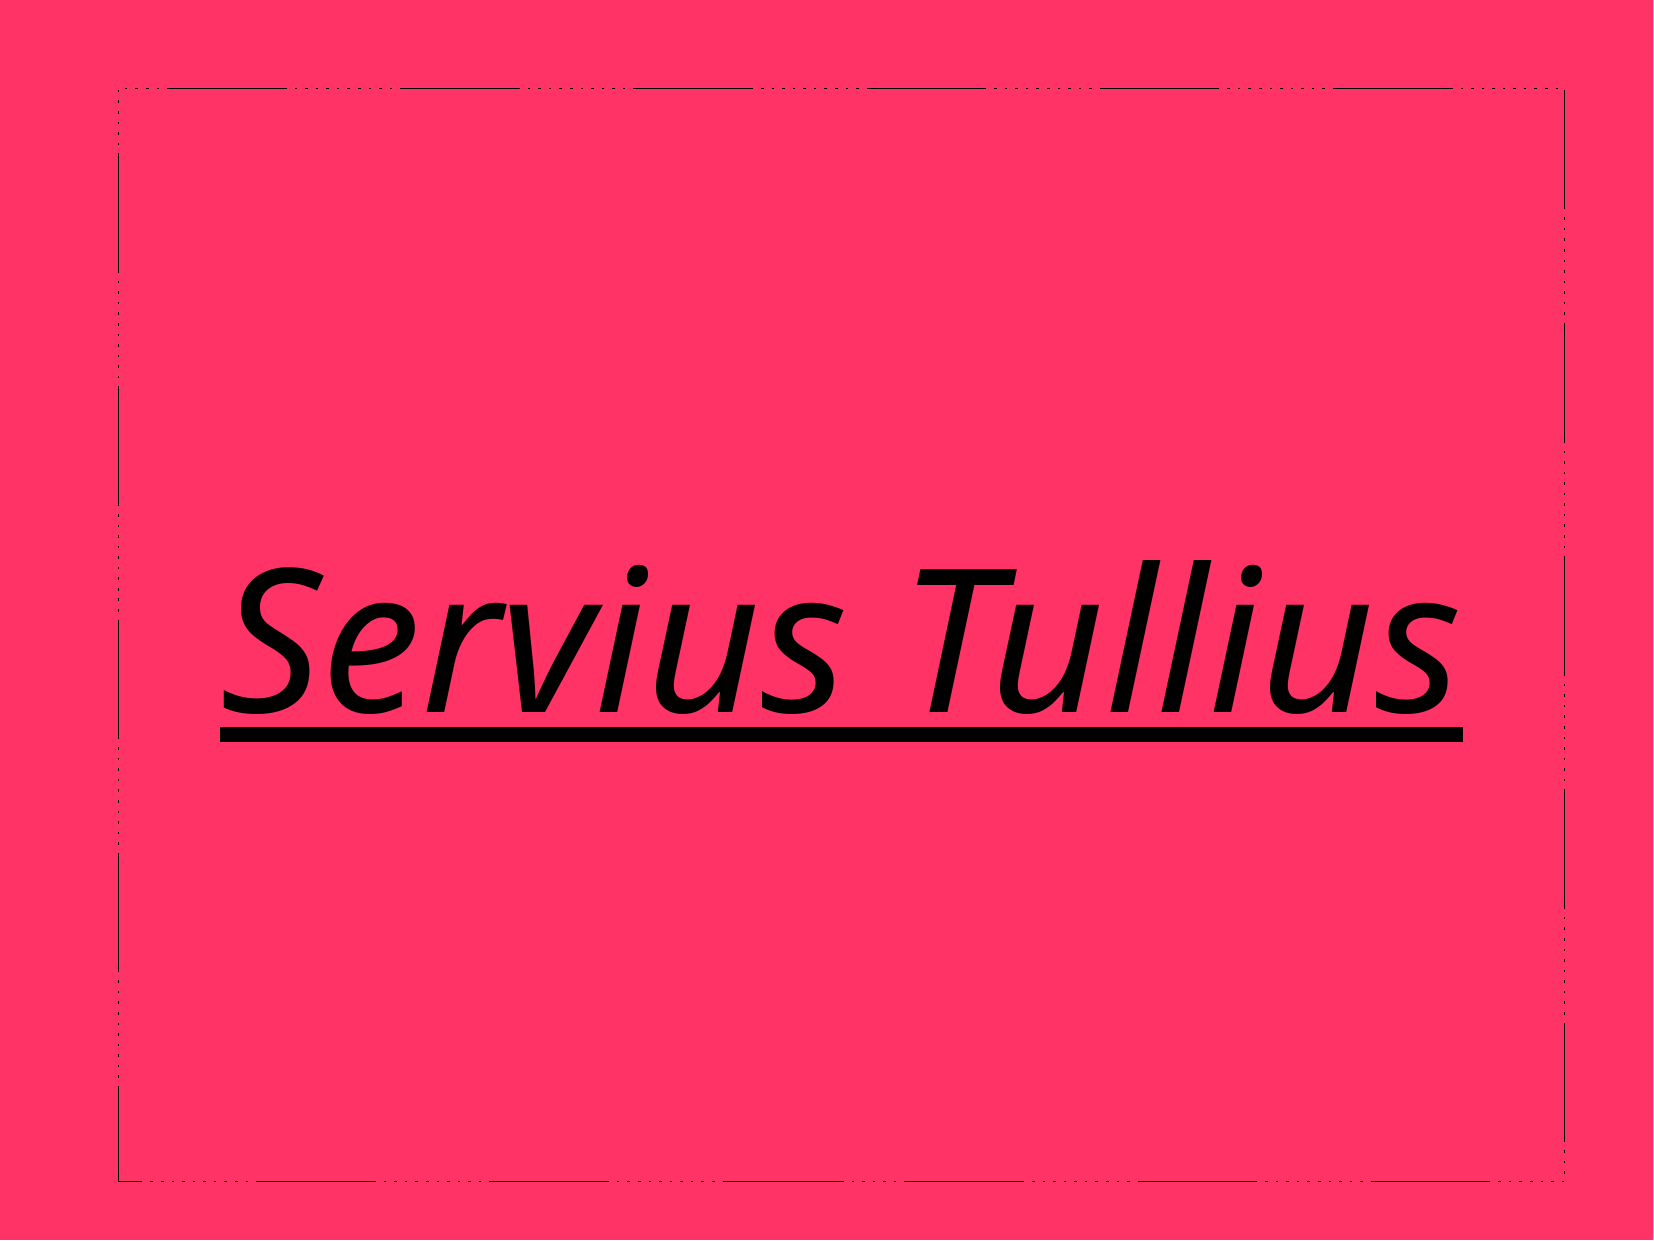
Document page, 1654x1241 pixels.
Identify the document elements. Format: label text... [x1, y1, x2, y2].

text_box Servius Tullius [118, 88, 1565, 1182]
